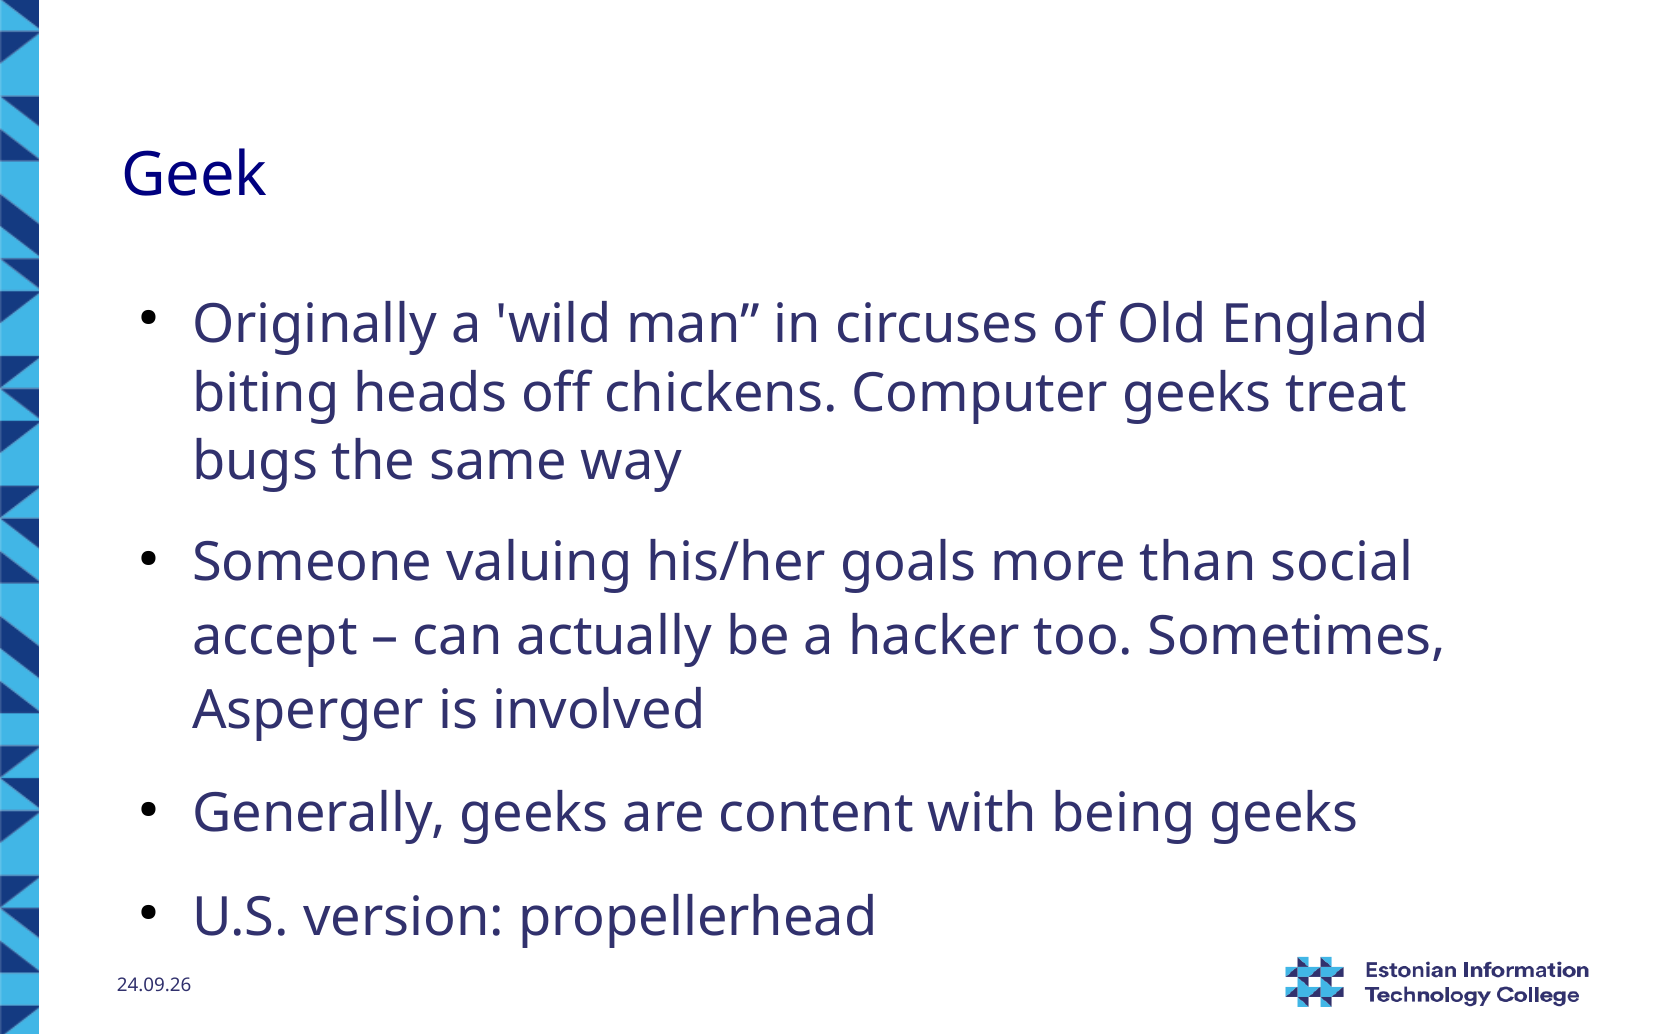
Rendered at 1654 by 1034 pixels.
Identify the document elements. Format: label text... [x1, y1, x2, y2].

list Originally a 'wild man” in circuses of Old England biting heads off chickens. Computer geeks treat bugs the same way Someone valuing his/her goals more than social accept – can actually be a hacker too. Sometimes, Asperger is involved Generally, geeks are content with being geeks U.S. version: propellerhead [121, 287, 1534, 968]
title Geek [121, 85, 1534, 259]
